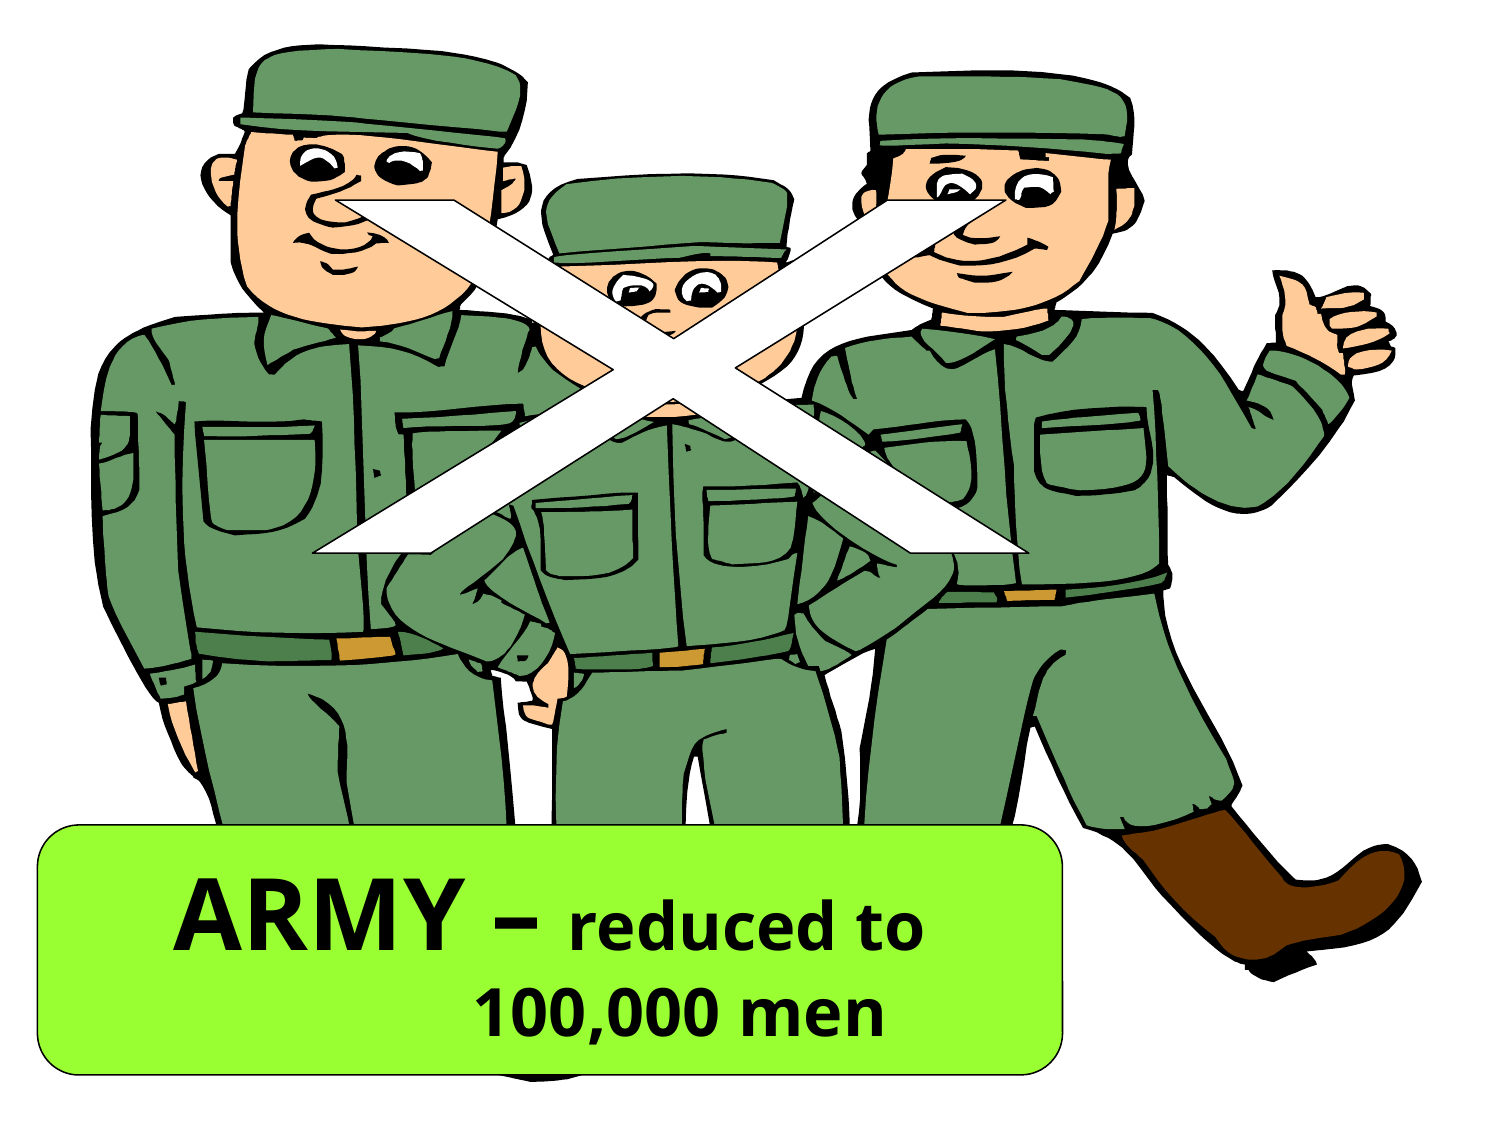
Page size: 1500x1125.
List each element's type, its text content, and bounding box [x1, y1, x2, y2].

picture [87, 37, 1422, 1083]
text_box ARMY – reduced to 100,000 men [37, 824, 1063, 1075]
text_box X [312, 200, 1029, 554]
